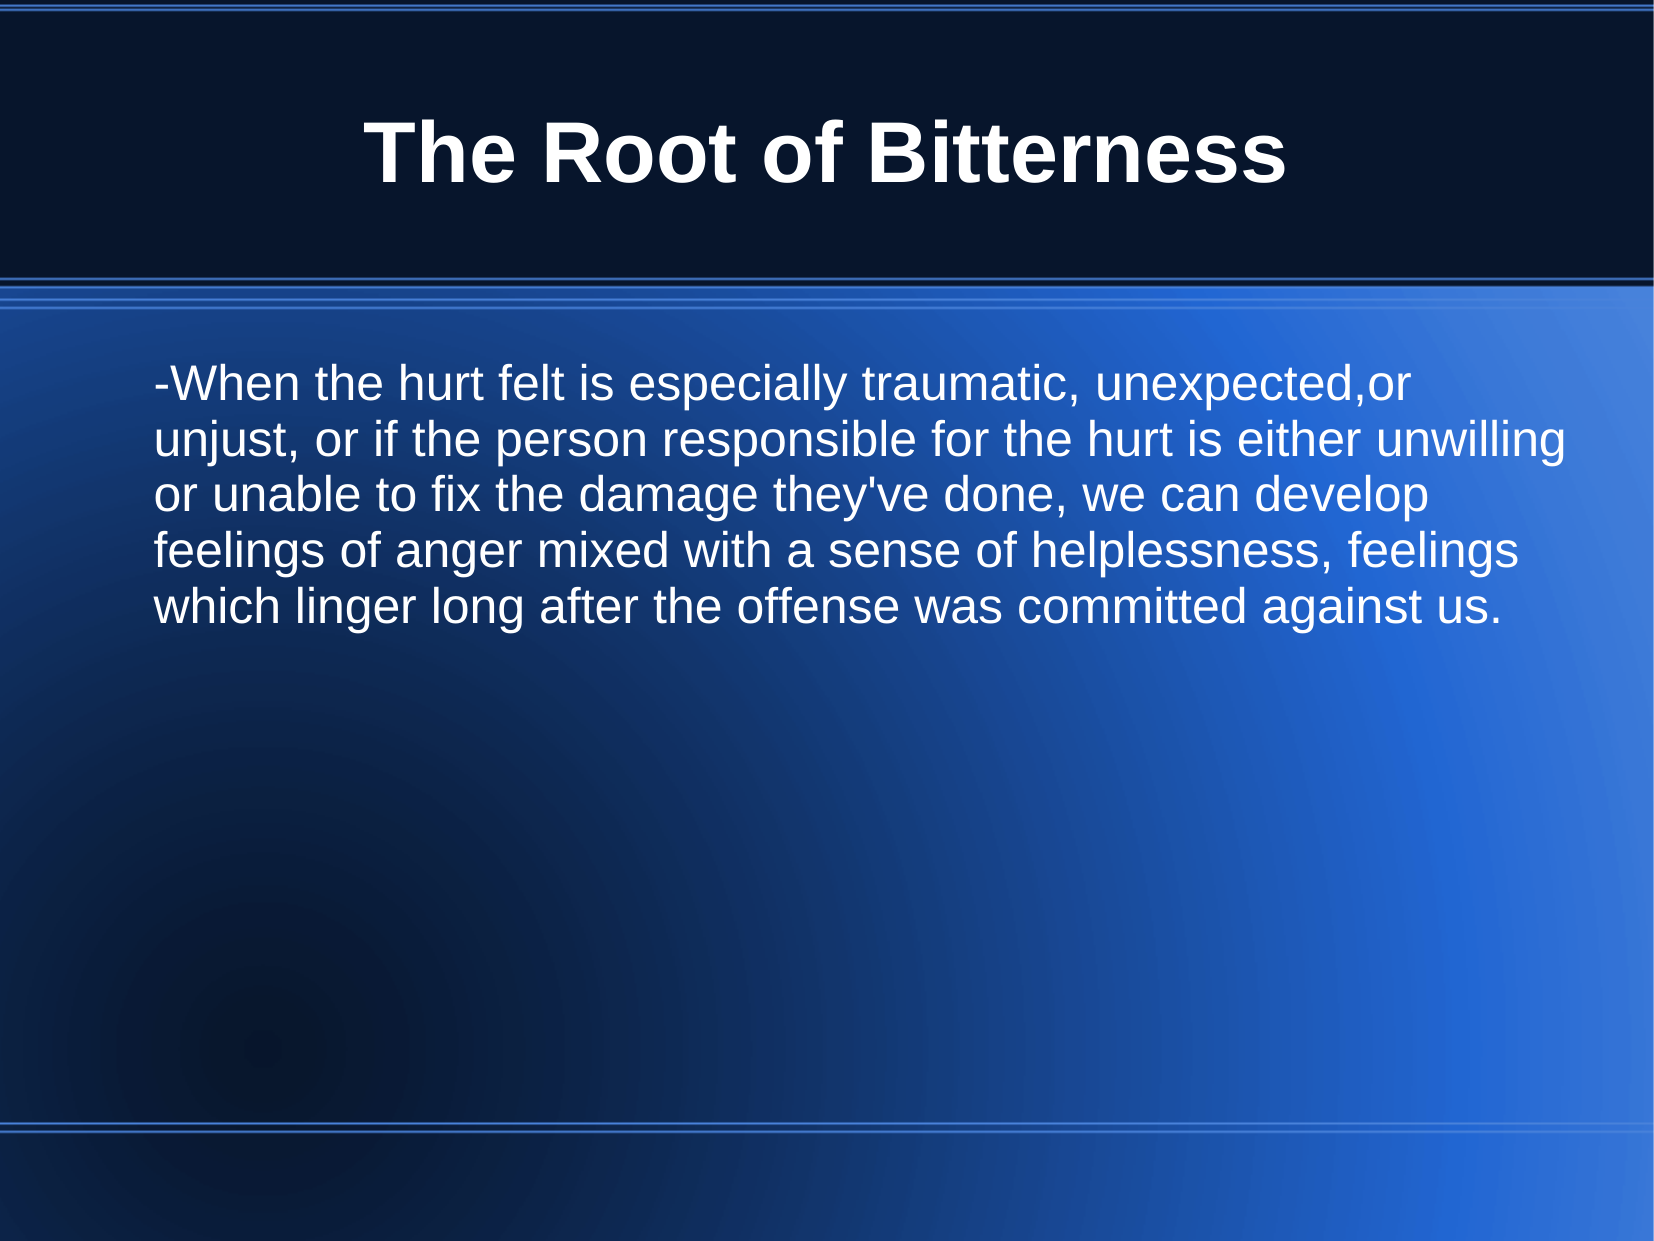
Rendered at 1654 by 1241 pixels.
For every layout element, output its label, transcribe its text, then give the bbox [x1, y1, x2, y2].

list -When the hurt felt is especially traumatic, unexpected,or unjust, or if the person responsible for the hurt is either unwilling or unable to fix the damage they've done, we can develop feelings of anger mixed with a sense of helplessness, feelings which linger long after the offense was committed against us. [82, 355, 1571, 1058]
title The Root of Bitterness [82, 49, 1571, 257]
picture [0, 0, 1654, 1241]
